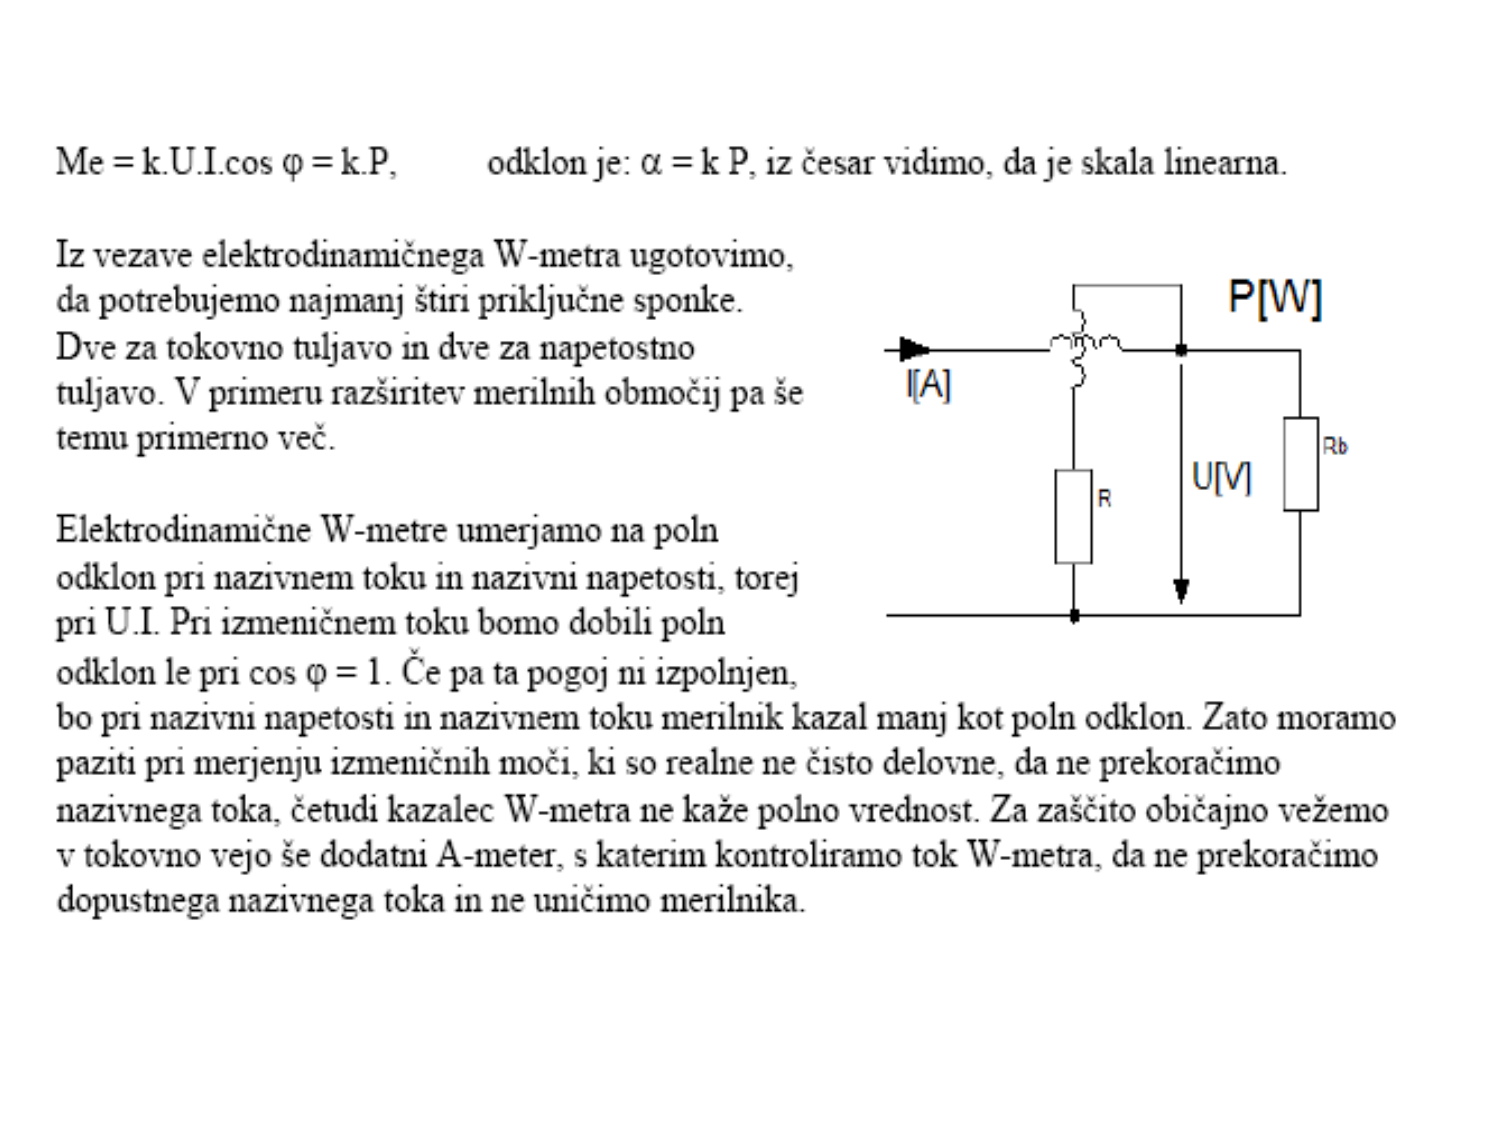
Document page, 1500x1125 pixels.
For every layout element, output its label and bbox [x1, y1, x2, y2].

picture [29, 90, 1436, 977]
